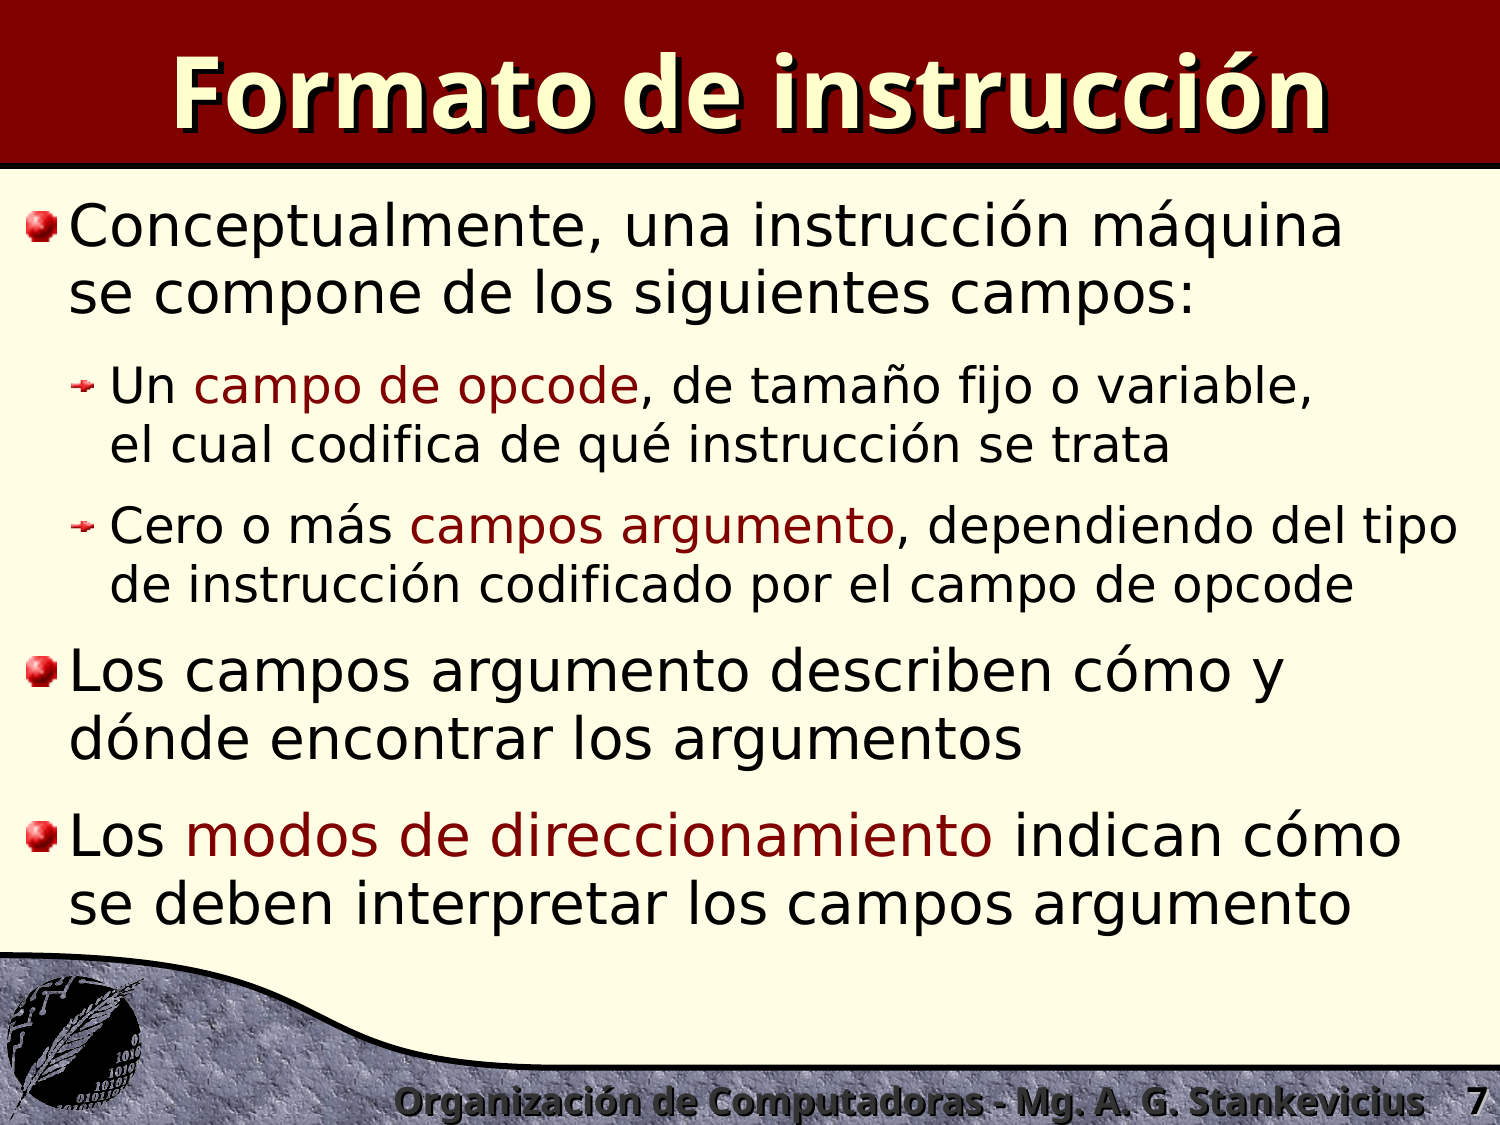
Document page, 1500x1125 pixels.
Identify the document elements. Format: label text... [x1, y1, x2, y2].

picture [448, 1100, 455, 1110]
picture [1058, 1100, 1065, 1110]
picture [802, 1100, 806, 1110]
title Formato de instrucción [15, 5, 1485, 160]
picture [0, 959, 1500, 1125]
list Conceptualmente, una instrucción máquina se compone de los siguientes campos: Un campo de opcode, de tamaño fijo o variable, el cual codifica de qué instrucción se trata Cero o más campos argumento, dependiendo del tipo de instrucción codificado por el campo de opcode Los campos argumento describen cómo y dónde encontrar los argumentos Los modos de direccionamiento indican cómo se deben interpretar los campos argumento [11, 192, 1486, 941]
